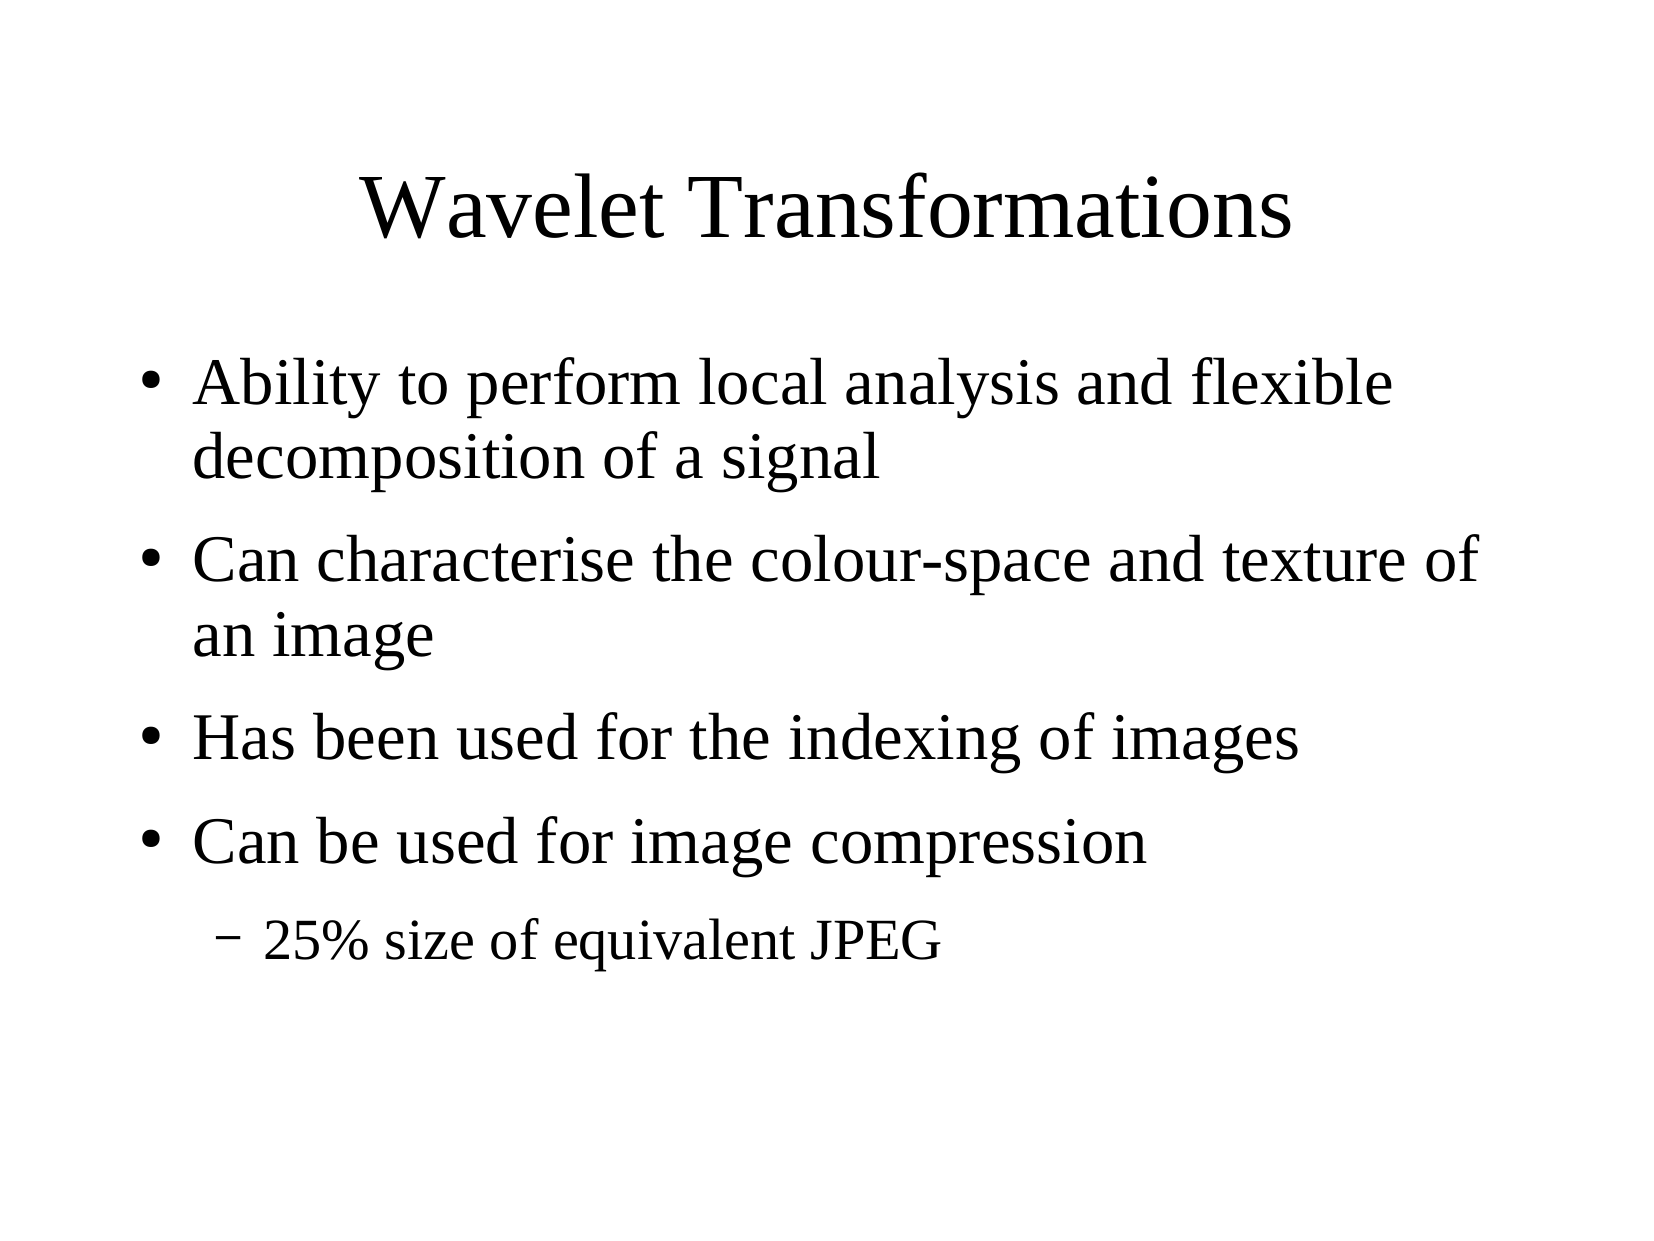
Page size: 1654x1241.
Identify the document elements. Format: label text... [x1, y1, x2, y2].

title Wavelet Transformations [121, 102, 1534, 311]
list Ability to perform local analysis and flexible decomposition of a signal Can characterise the colour-space and texture of an image Has been used for the indexing of images Can be used for image compression 25% size of equivalent JPEG [121, 344, 1534, 1127]
